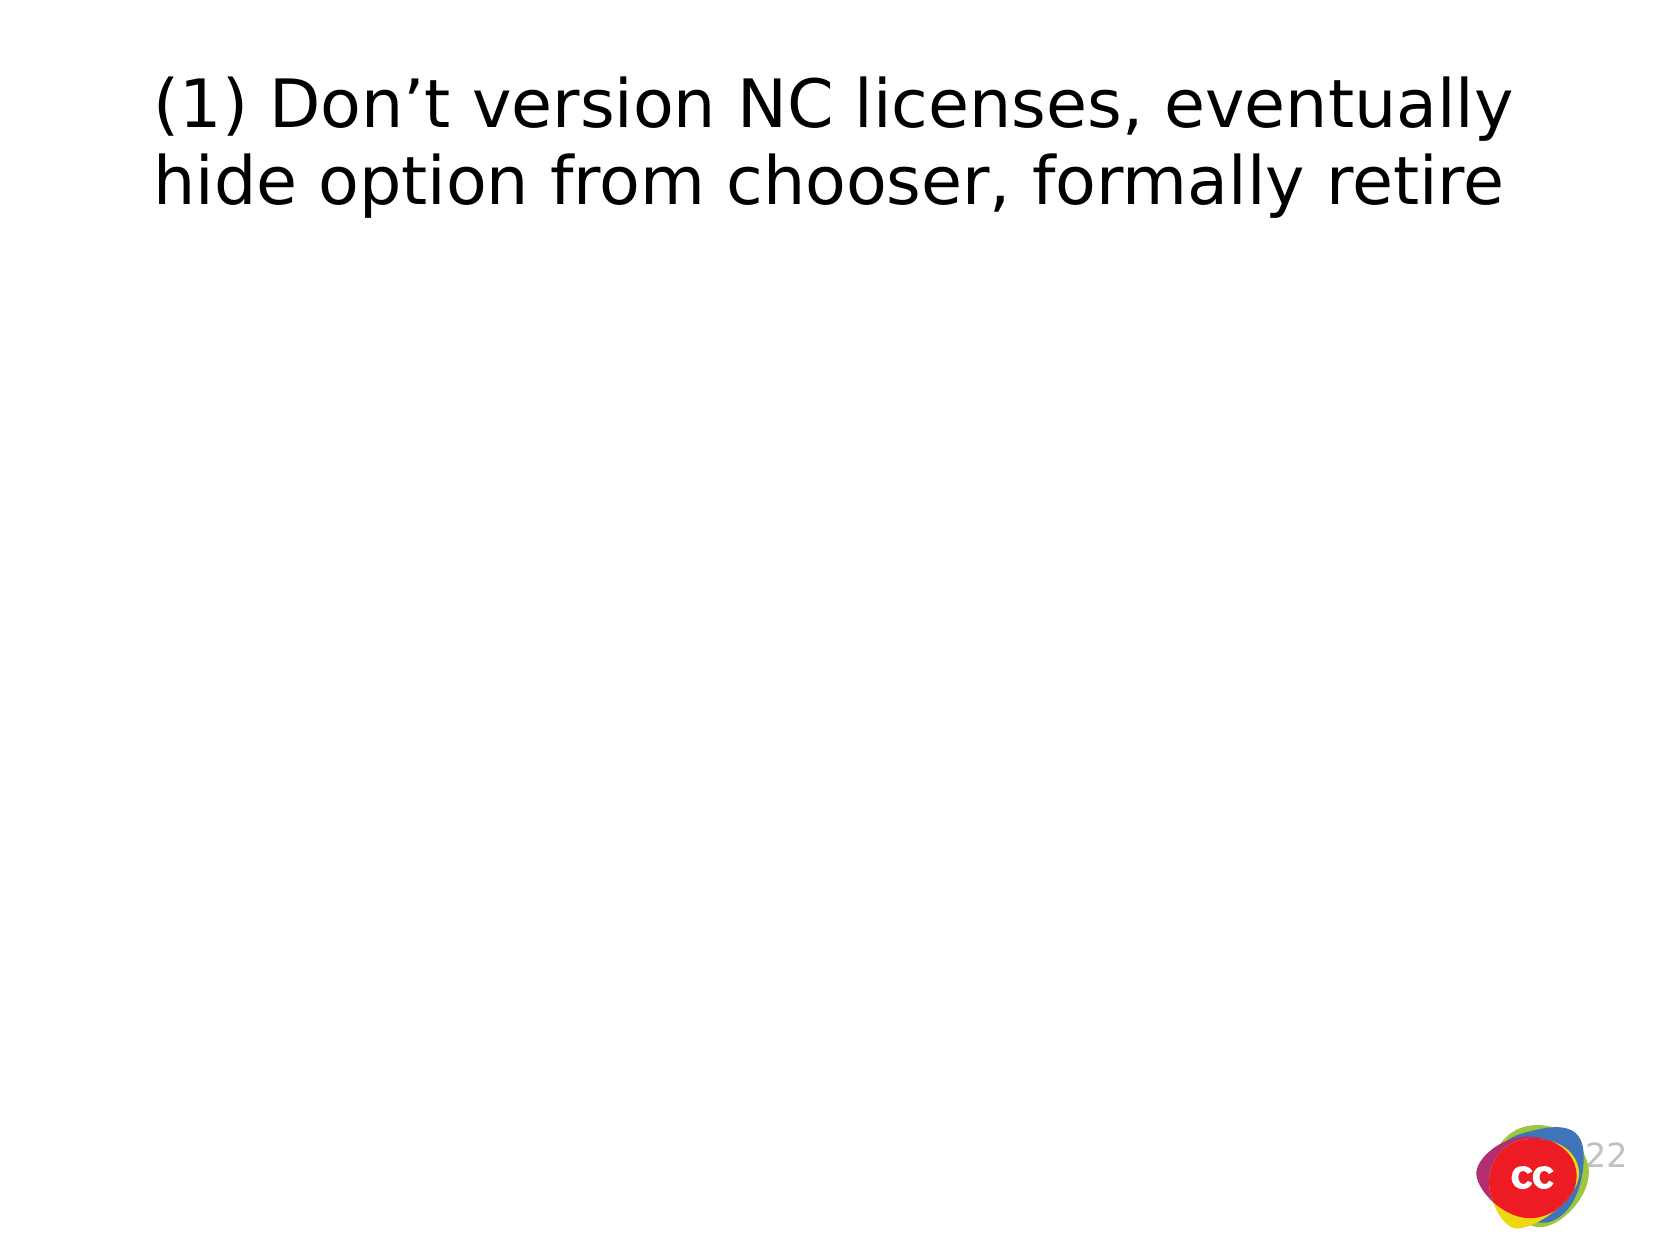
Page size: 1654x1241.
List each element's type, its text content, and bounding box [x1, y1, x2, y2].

list (1) Don’t version NC licenses, eventually hide option from chooser, formally retire [82, 65, 1571, 1062]
